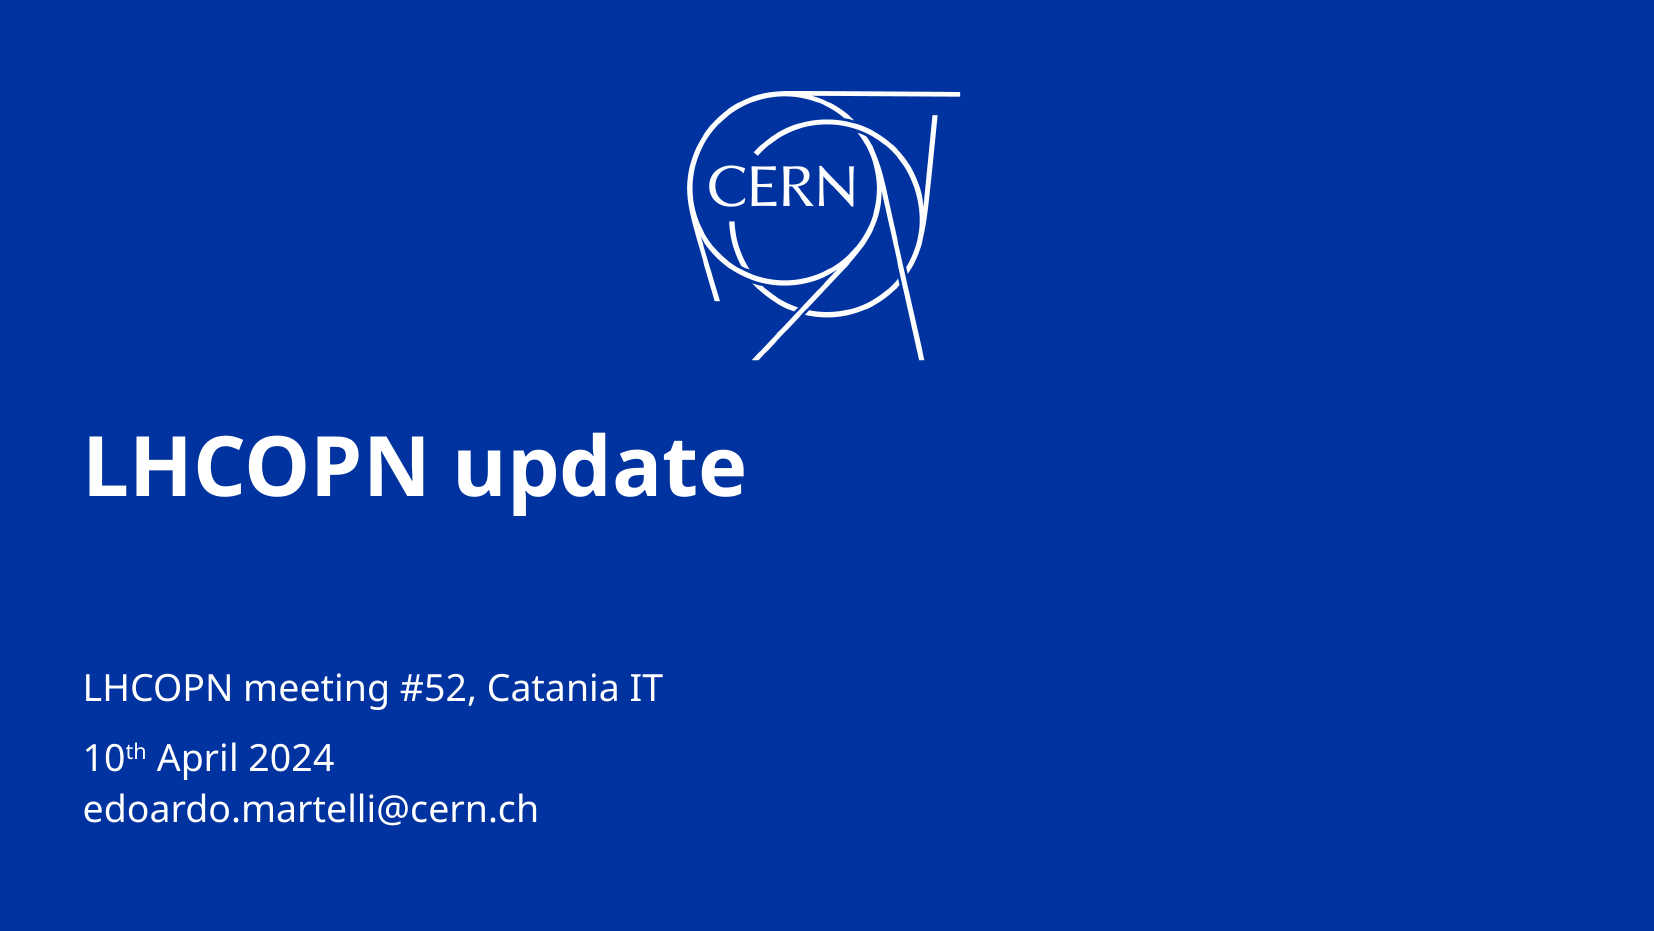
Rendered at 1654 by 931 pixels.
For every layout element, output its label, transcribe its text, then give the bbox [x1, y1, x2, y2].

picture [679, 82, 971, 372]
title LHCOPN update [82, 407, 1571, 603]
list LHCOPN meeting #52, Catania IT 10th April 2024 edoardo.martelli@cern.ch [82, 661, 1571, 898]
